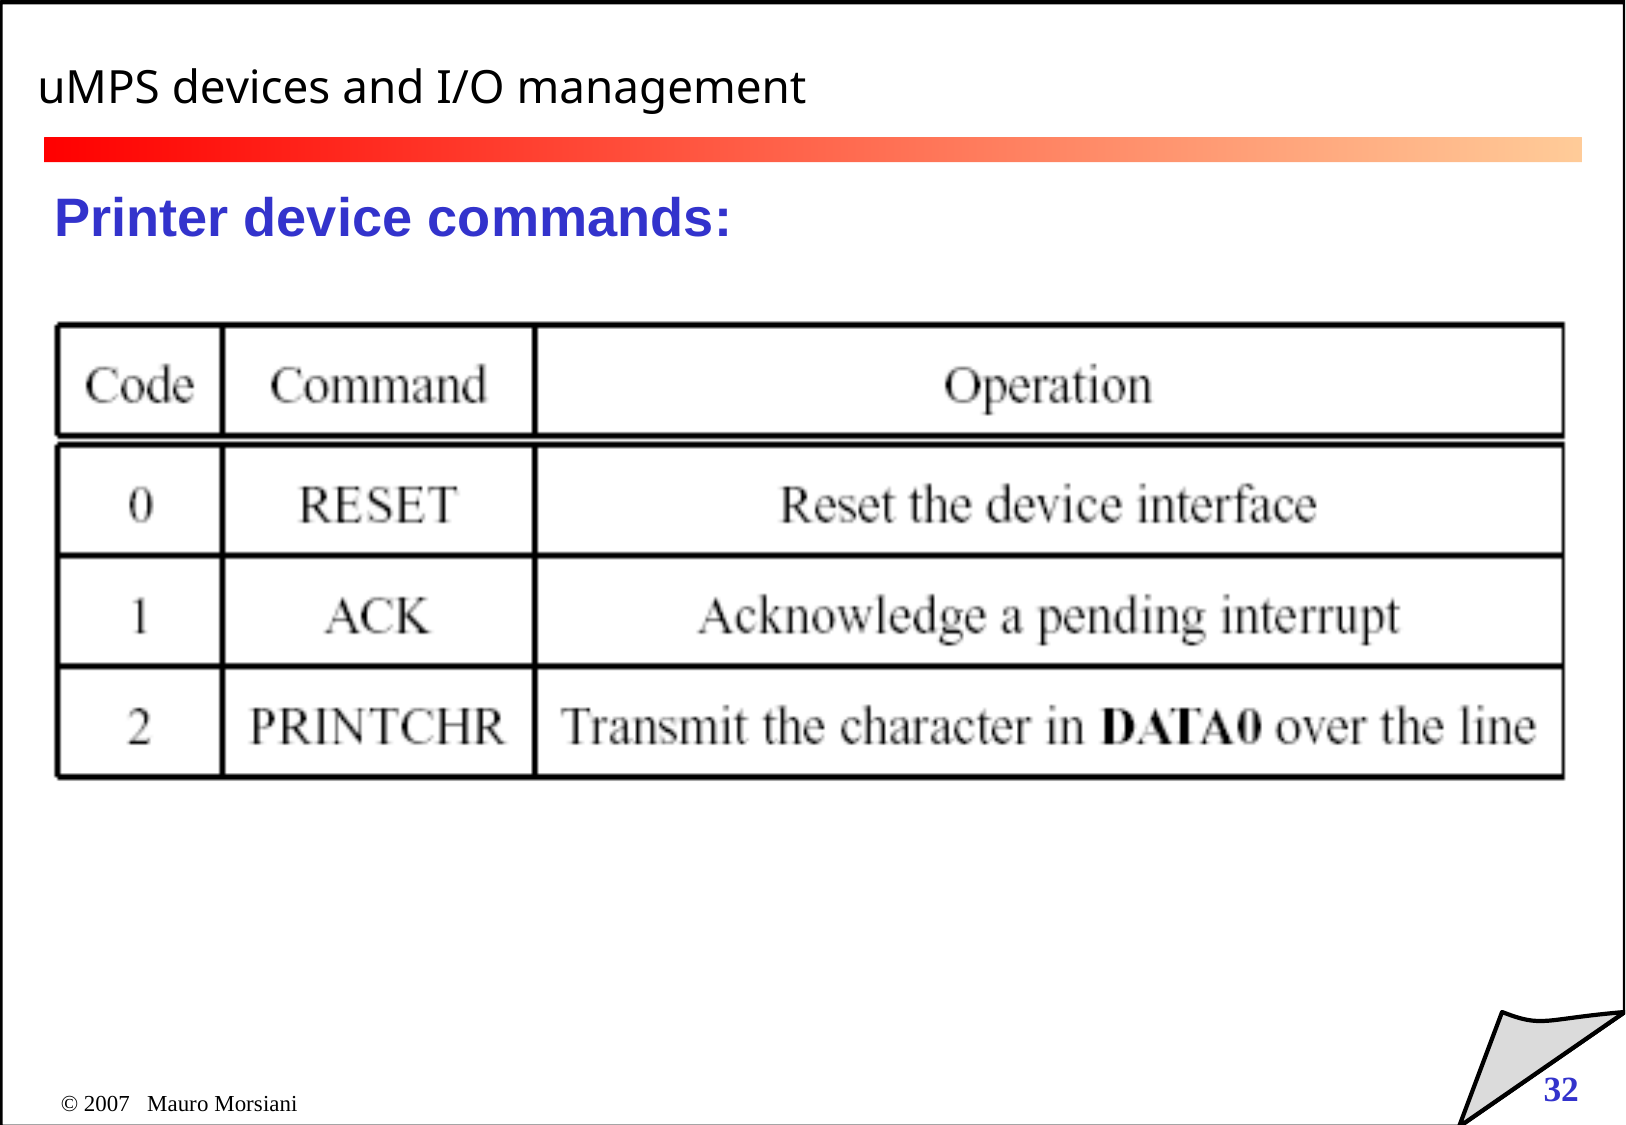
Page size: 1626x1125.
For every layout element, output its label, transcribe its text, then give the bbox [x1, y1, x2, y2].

picture [44, 314, 1583, 799]
list Printer device commands: [54, 187, 1557, 595]
title uMPS devices and I/O management [37, 44, 1587, 130]
